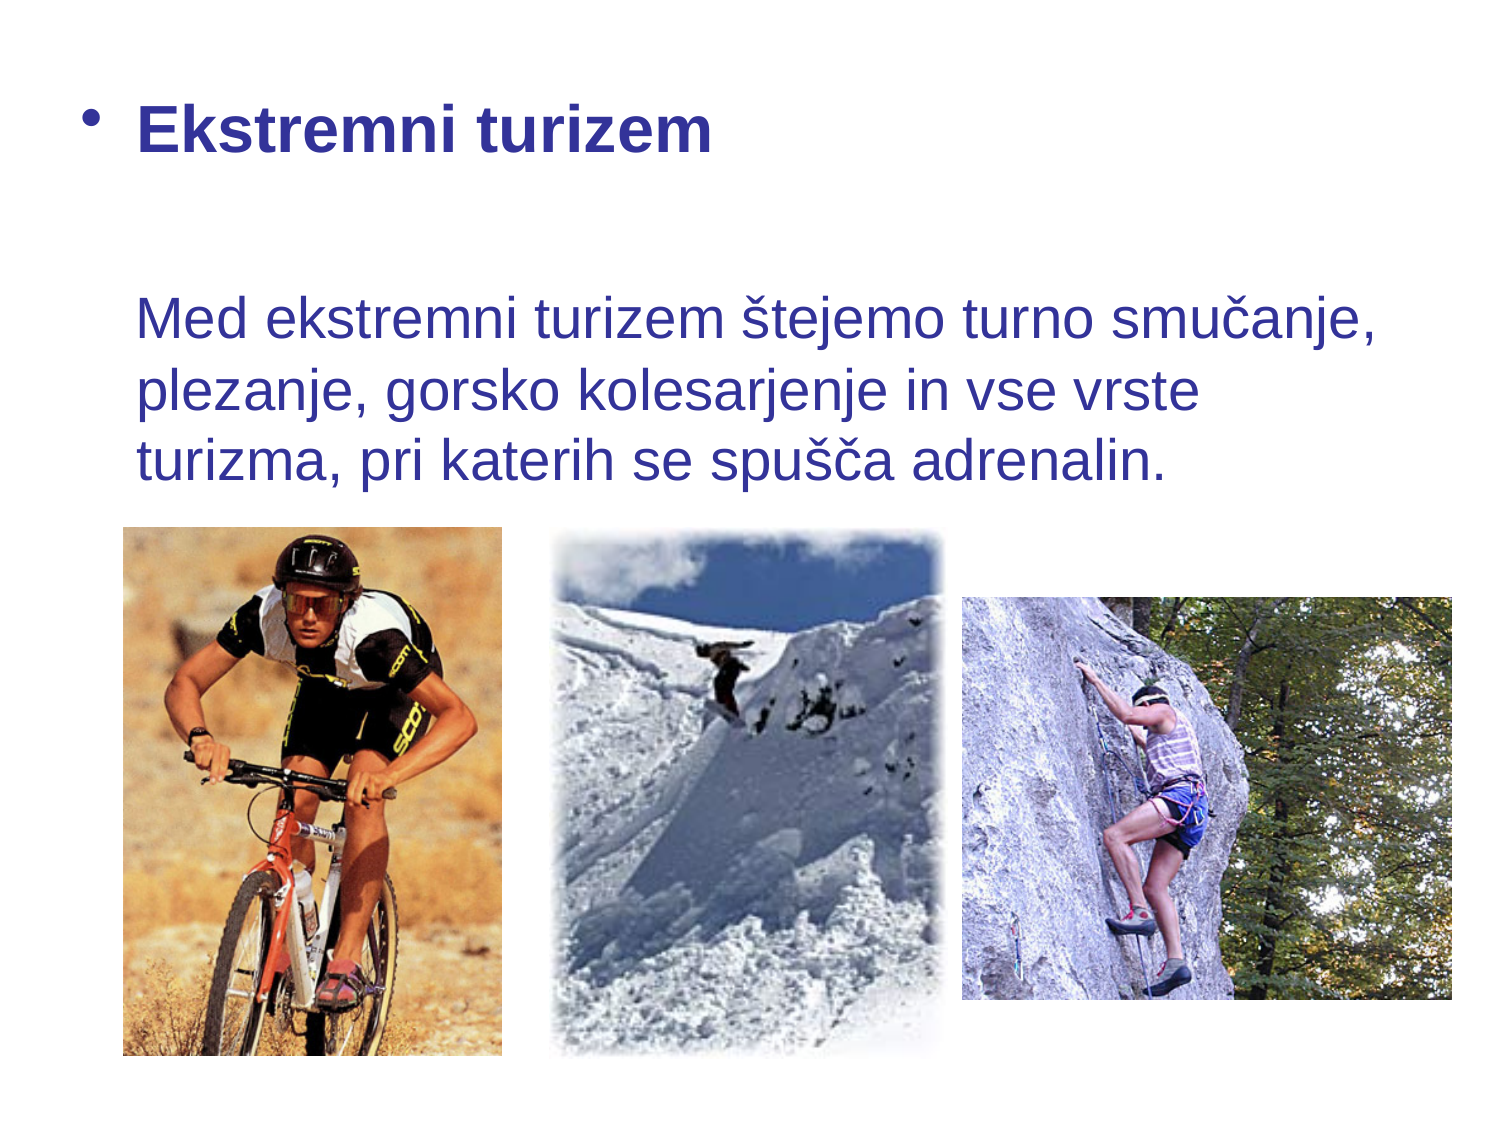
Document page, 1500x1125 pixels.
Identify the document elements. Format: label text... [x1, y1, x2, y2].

picture [123, 527, 502, 1056]
list Ekstremni turizem Med ekstremni turizem štejemo turno smučanje, plezanje, gorsko kolesarjenje in vse vrste turizma, pri katerih se spušča adrenalin. [64, 78, 1415, 821]
picture [962, 597, 1452, 1000]
picture [549, 527, 948, 1059]
